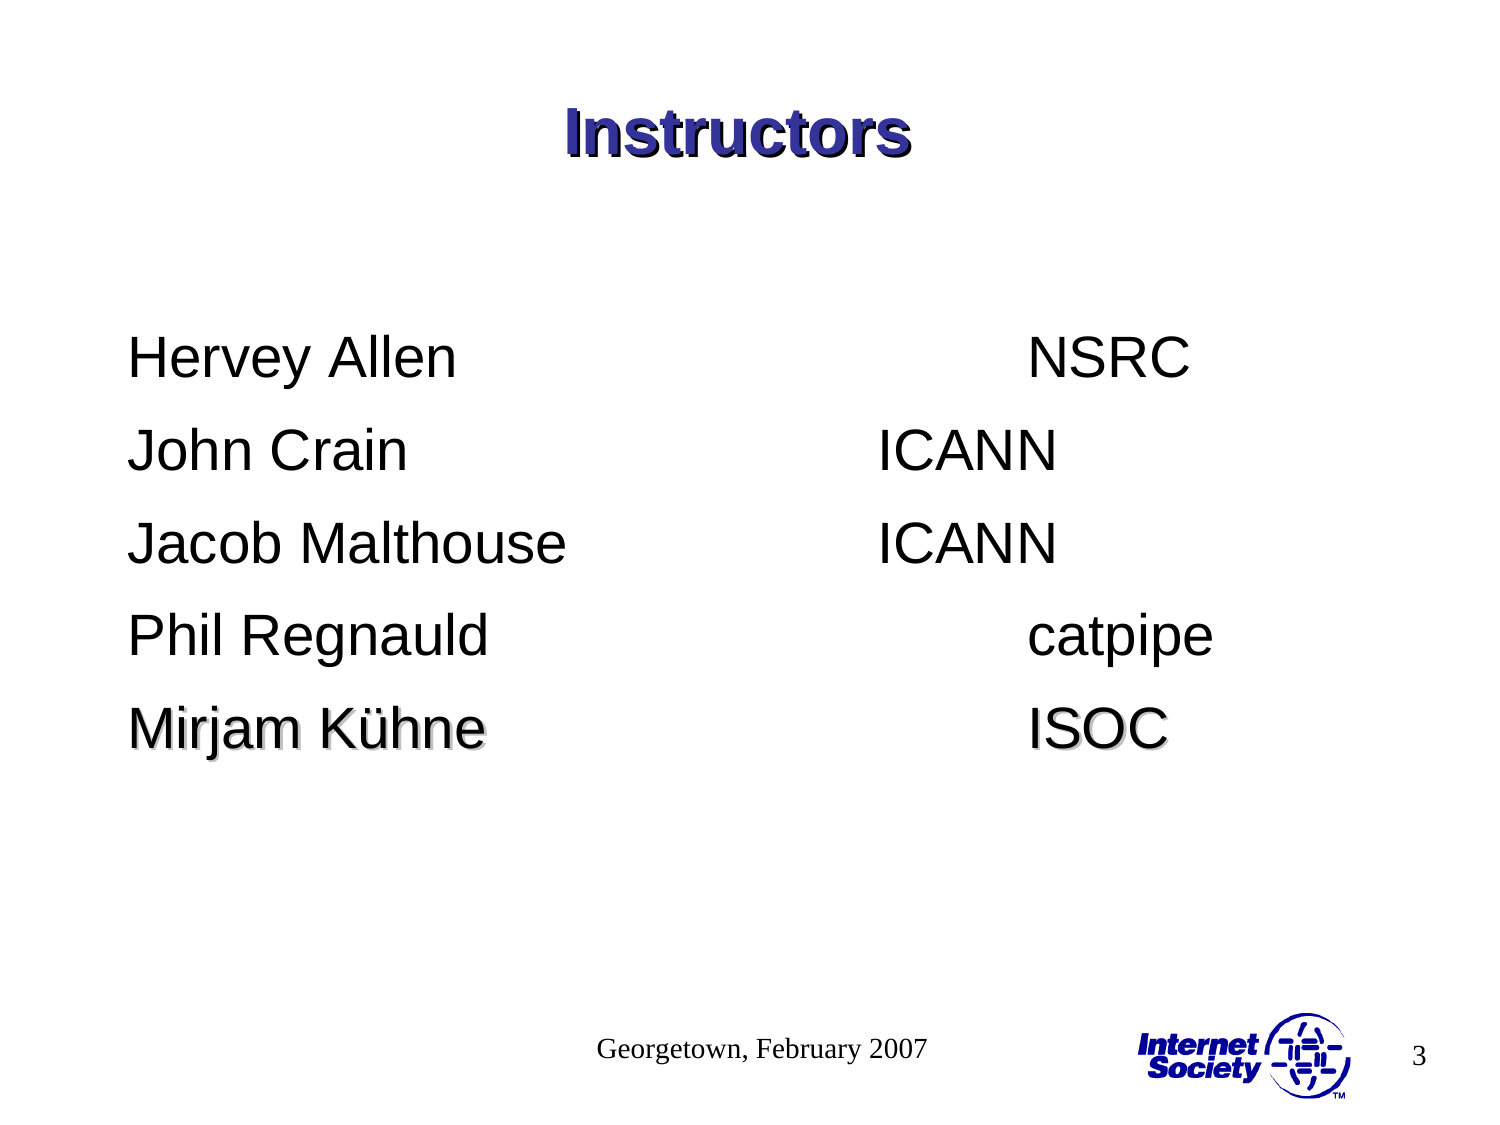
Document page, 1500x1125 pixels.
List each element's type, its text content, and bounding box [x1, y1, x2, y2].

list Hervey Allen NSRC John Crain ICANN Jacob Malthouse ICANN Phil Regnauld catpipe Mirjam Kühne ISOC [112, 224, 1425, 963]
picture [1137, 1012, 1351, 1099]
title Instructors [99, 37, 1375, 225]
